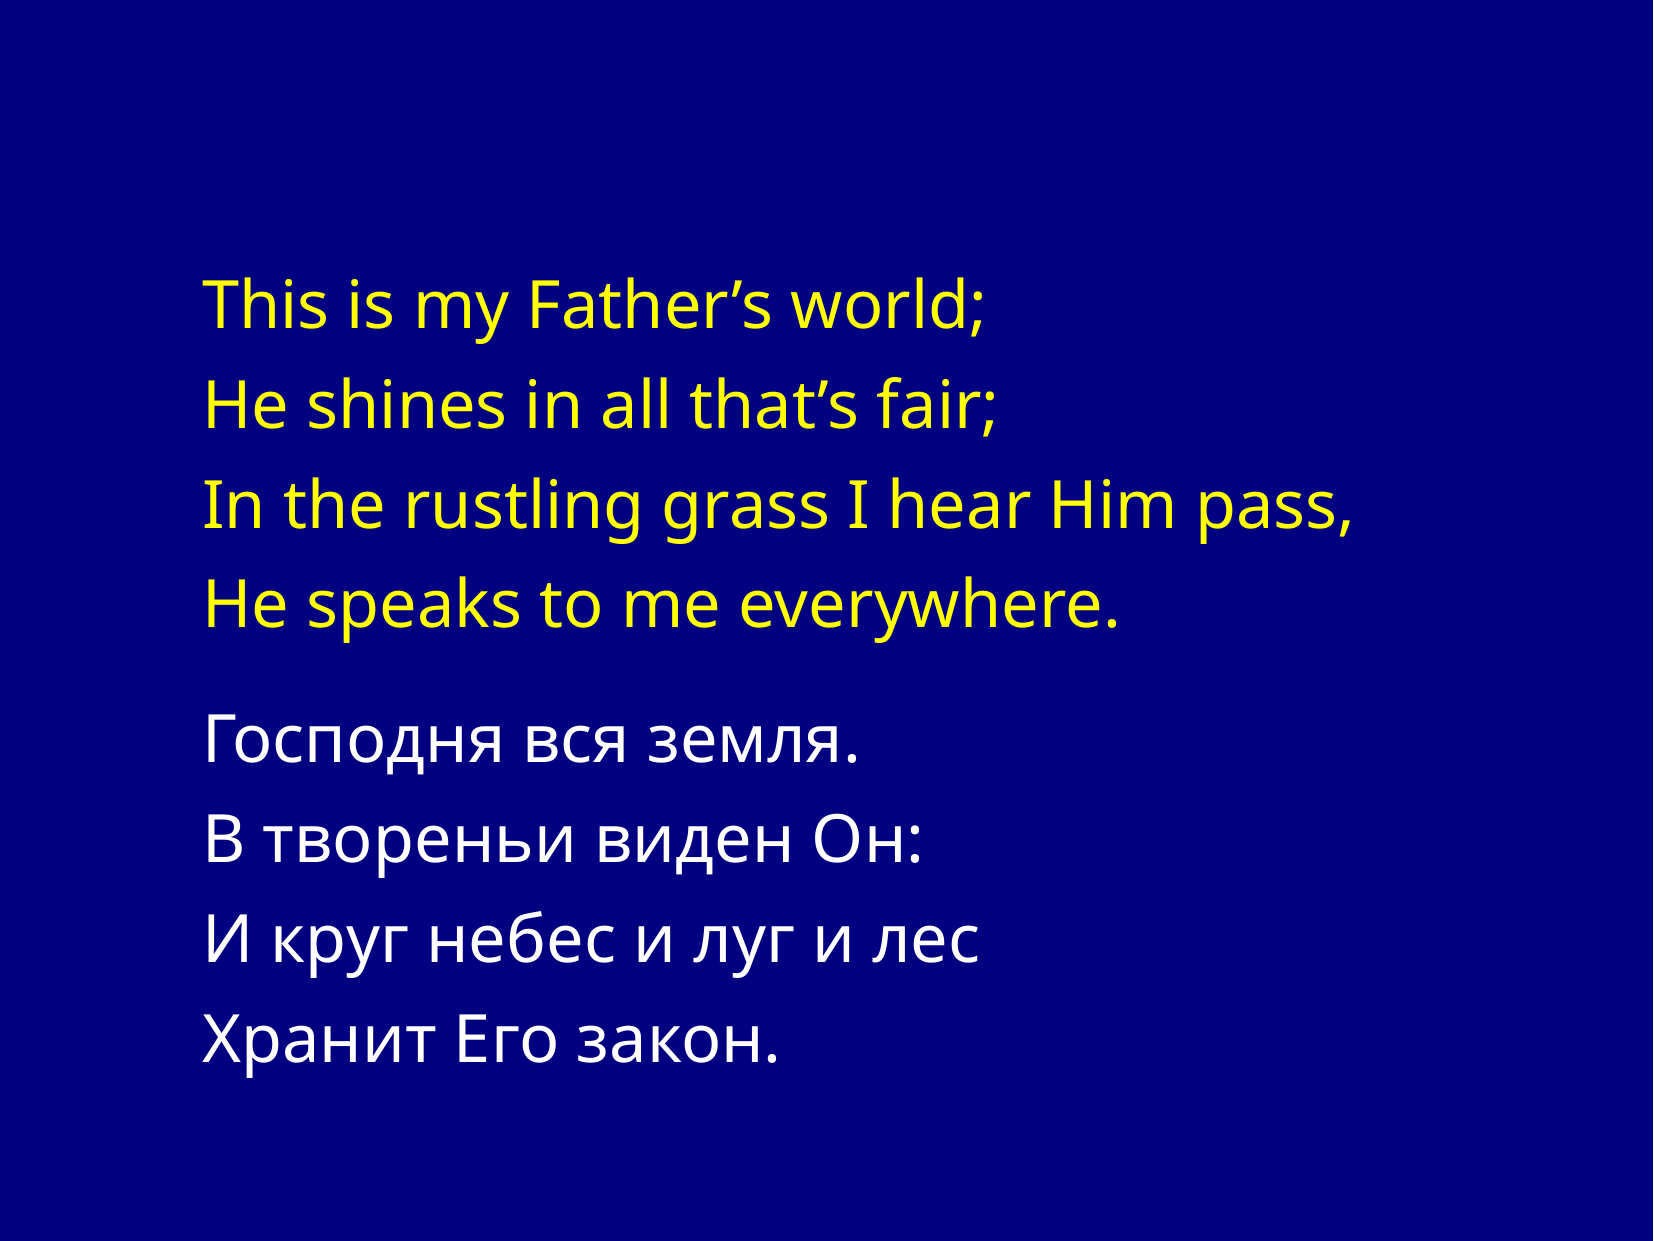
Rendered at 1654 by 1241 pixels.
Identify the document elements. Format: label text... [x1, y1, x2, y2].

text_box Господня вся земля. В твореньи виден Он: И круг небес и луг и лес Хранит Его закон. [75, 675, 1576, 1163]
text_box This is my Father’s world; He shines in all that’s fair; In the rustling grass I hear Him pass, He speaks to me everywhere. [75, 150, 1576, 638]
